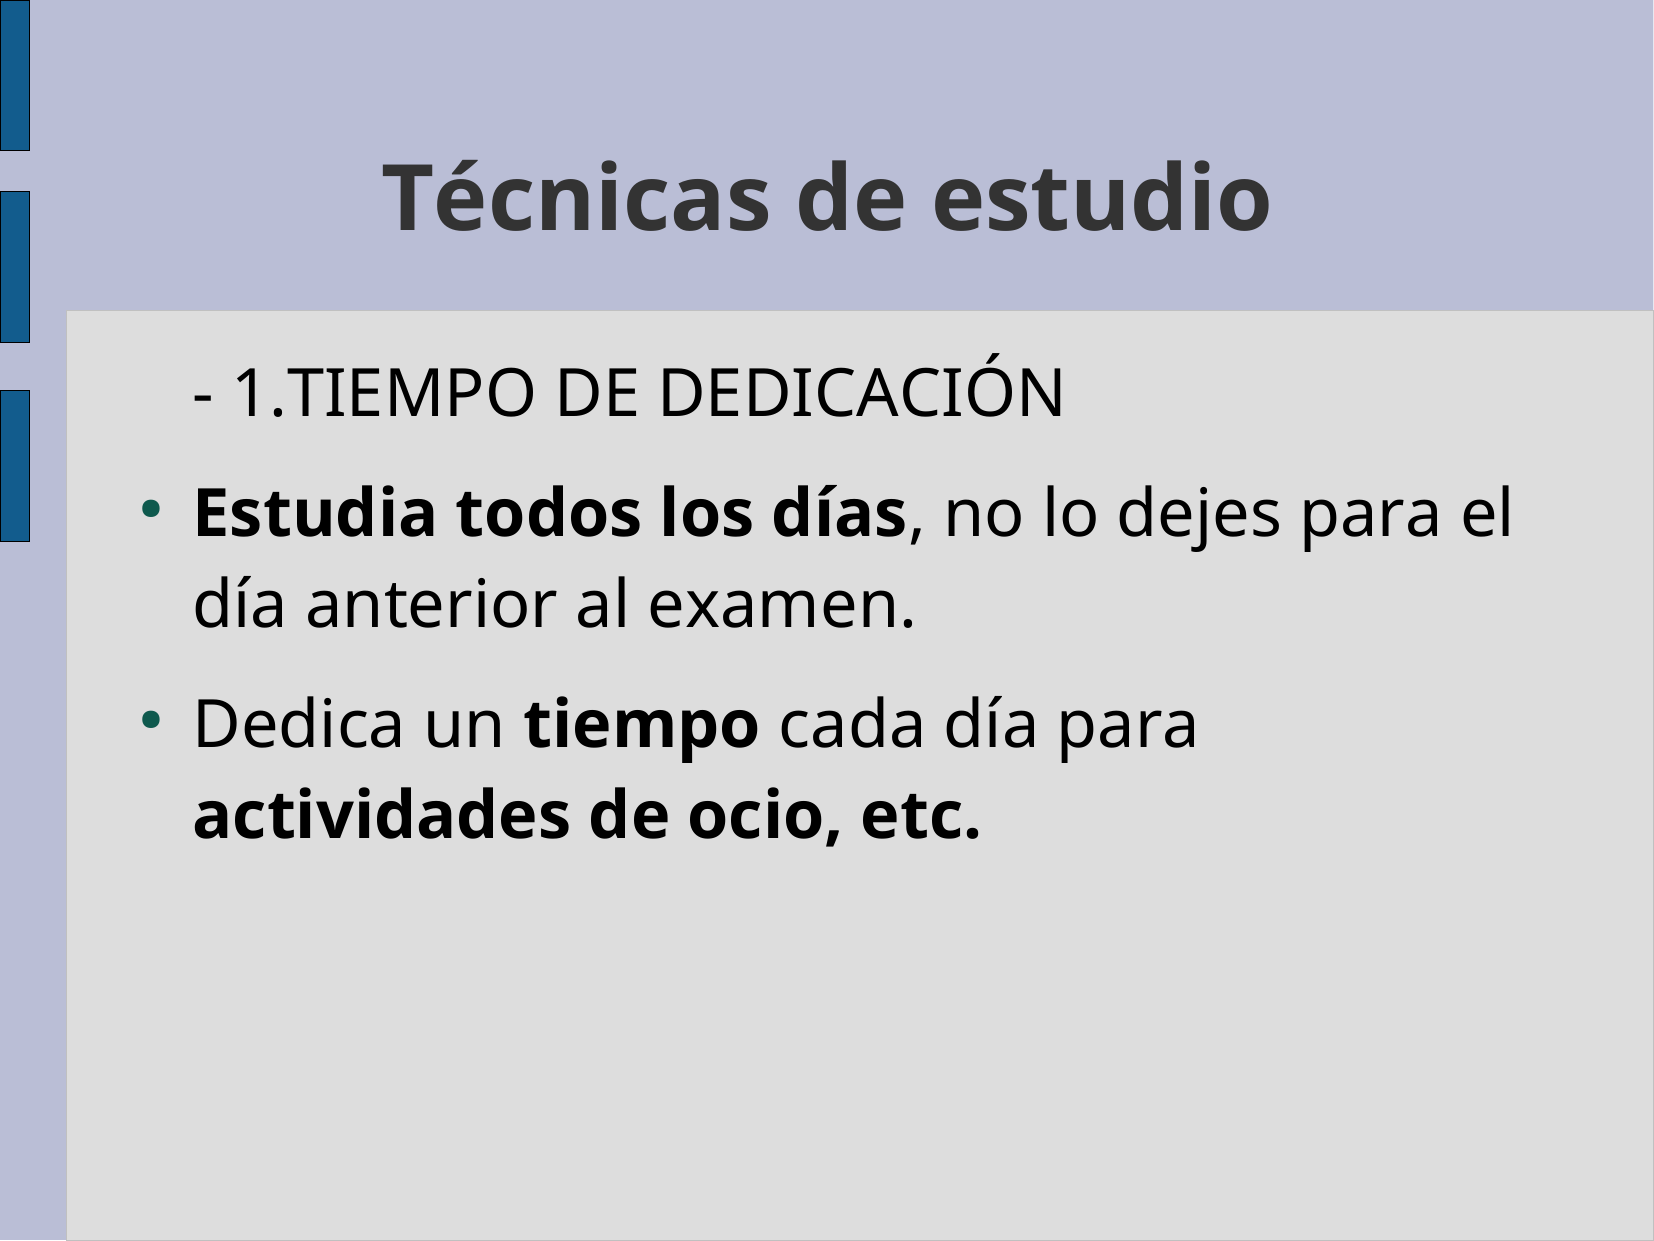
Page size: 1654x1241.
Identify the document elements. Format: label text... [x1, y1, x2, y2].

title Técnicas de estudio [121, 98, 1534, 291]
list - 1.TIEMPO DE DEDICACIÓN Estudia todos los días, no lo dejes para el día anterior al examen. Dedica un tiempo cada día para actividades de ocio, etc. [121, 344, 1534, 1149]
